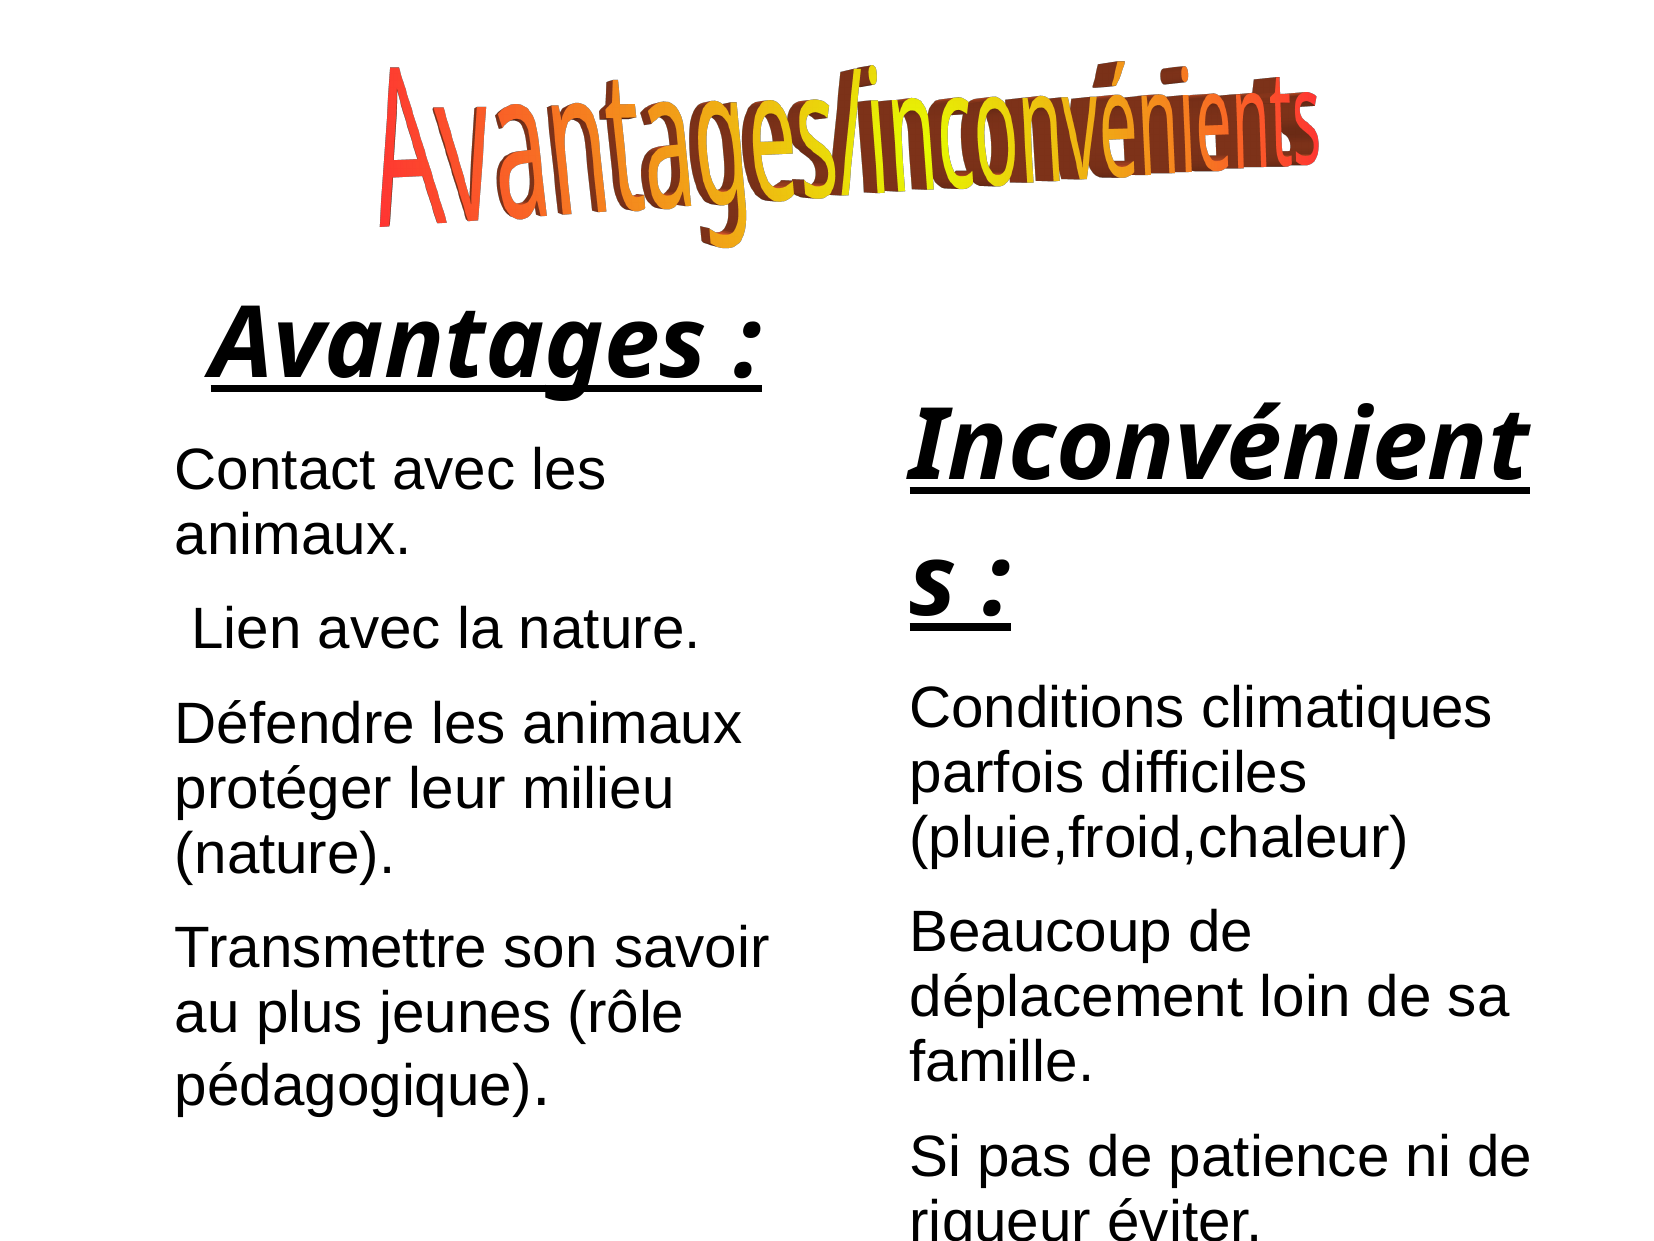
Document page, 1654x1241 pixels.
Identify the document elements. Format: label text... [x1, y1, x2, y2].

list Inconvénients : Conditions climatiques parfois difficiles (pluie,froid,chaleur) Beaucoup de déplacement loin de sa famille. Si pas de patience ni de rigueur éviter. Recrutement sur concours [838, 236, 1565, 1231]
list Avantages : Contact avec les animaux. Lien avec la nature. Défendre les animaux protéger leur milieu (nature). Transmettre son savoir au plus jeunes (rôle pédagogique). [104, 270, 831, 1241]
